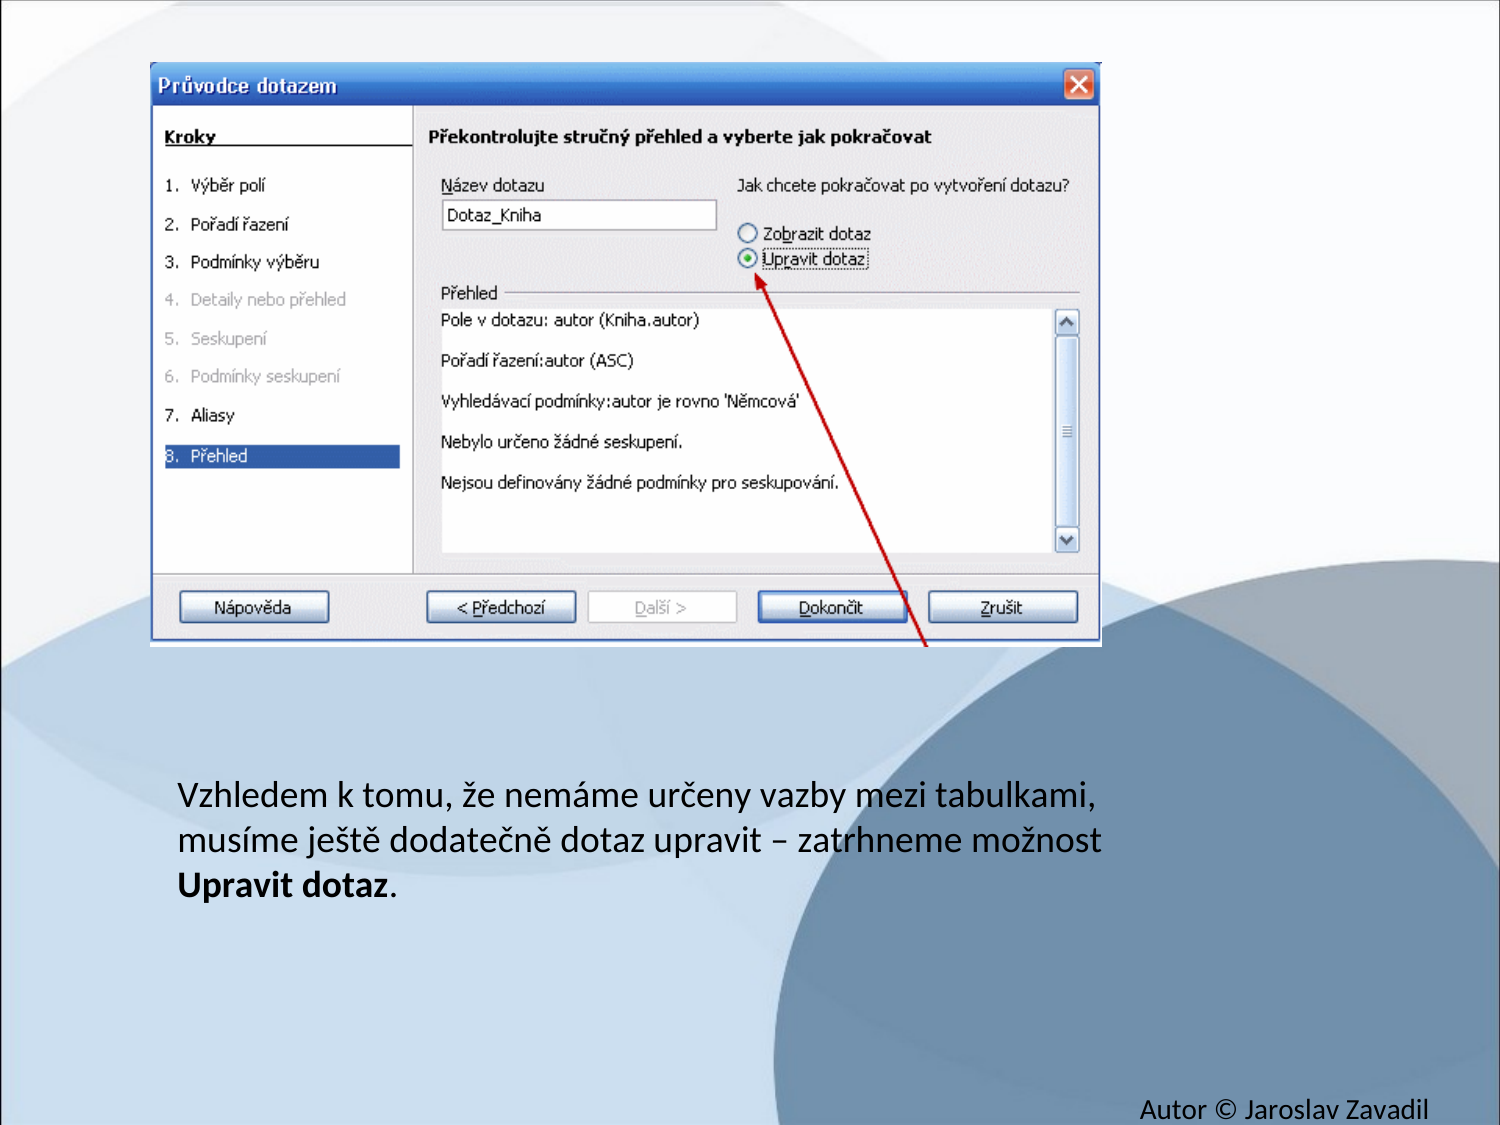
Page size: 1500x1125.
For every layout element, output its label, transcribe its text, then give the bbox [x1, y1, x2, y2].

text_box Vzhledem k tomu, že nemáme určeny vazby mezi tabulkami, musíme ještě dodatečně dotaz upravit – zatrhneme možnost Upravit dotaz. [162, 762, 1225, 913]
text_box Autor © Jaroslav Zavadil [1125, 1082, 1445, 1125]
picture [0, 0, 1500, 1125]
